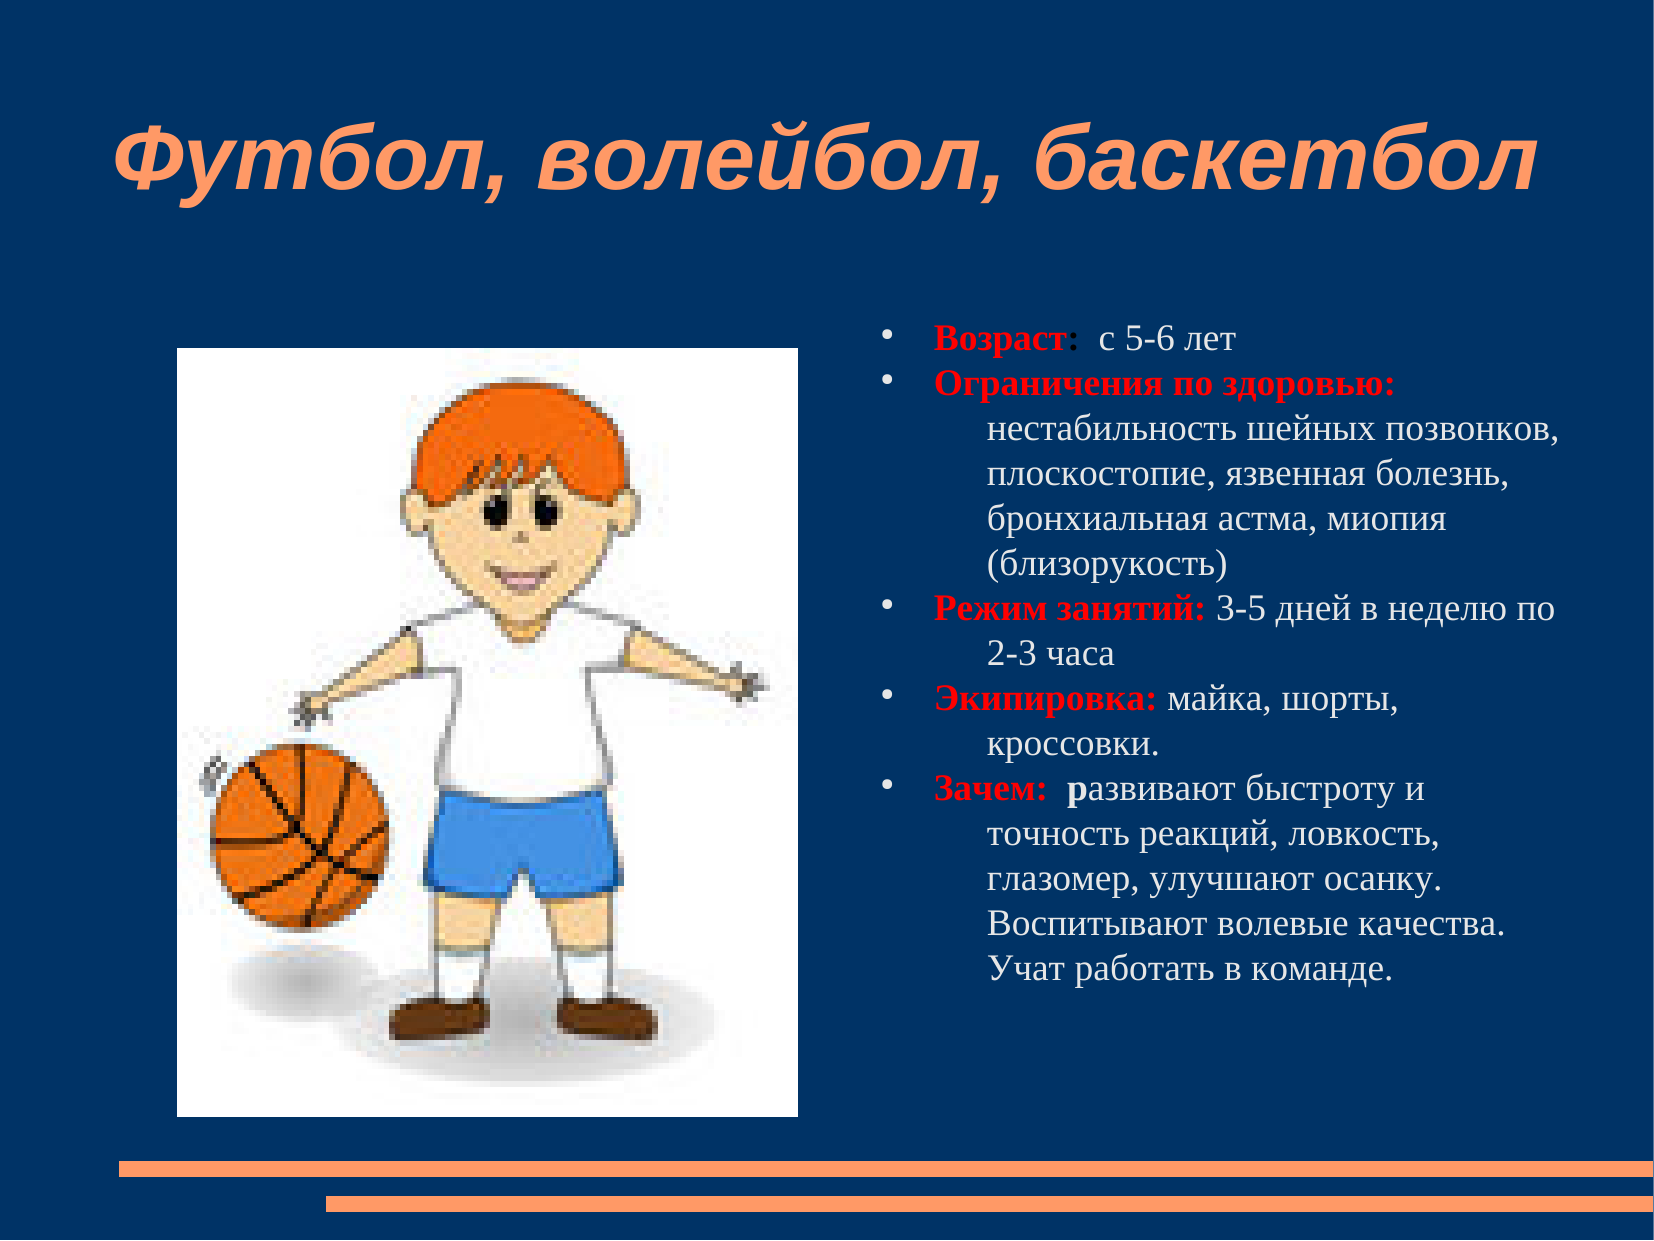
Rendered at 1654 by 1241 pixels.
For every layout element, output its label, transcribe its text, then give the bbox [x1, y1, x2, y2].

list Возраст: с 5-6 лет Ограничения по здоровью: нестабильность шейных позвонков, плоскостопие, язвенная болезнь, бронхиальная астма, миопия (близорукость) Режим занятий: 3-5 дней в неделю по 2-3 часа Экипировка: майка, шорты, кроссовки. Зачем: развивают быстроту и точность реакций, ловкость, глазомер, улучшают осанку. Воспитывают волевые качества. Учат работать в команде. [845, 312, 1572, 1094]
title Футбол, волейбол, баскетбол [82, 56, 1571, 250]
picture [177, 348, 798, 1117]
